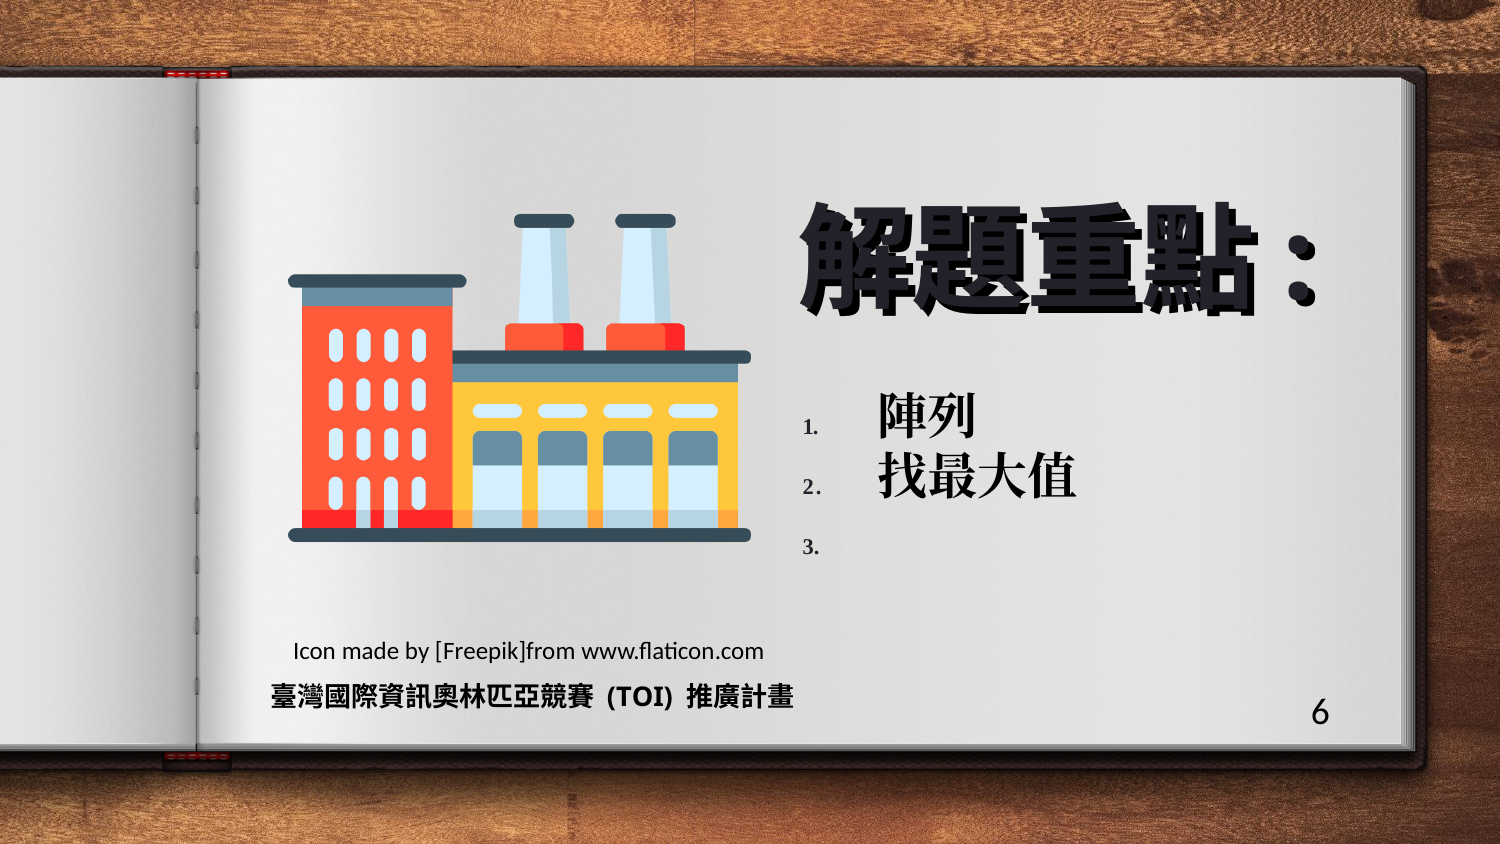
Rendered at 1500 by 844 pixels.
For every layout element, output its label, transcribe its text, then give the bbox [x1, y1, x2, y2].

picture [288, 146, 751, 609]
subtitle 陣列 找最大值 [787, 309, 1341, 584]
text_box Icon made by [Freepik]from www.flaticon.com [278, 627, 867, 672]
title 解題重點: [782, 146, 1313, 338]
text_box [1295, 672, 1386, 737]
